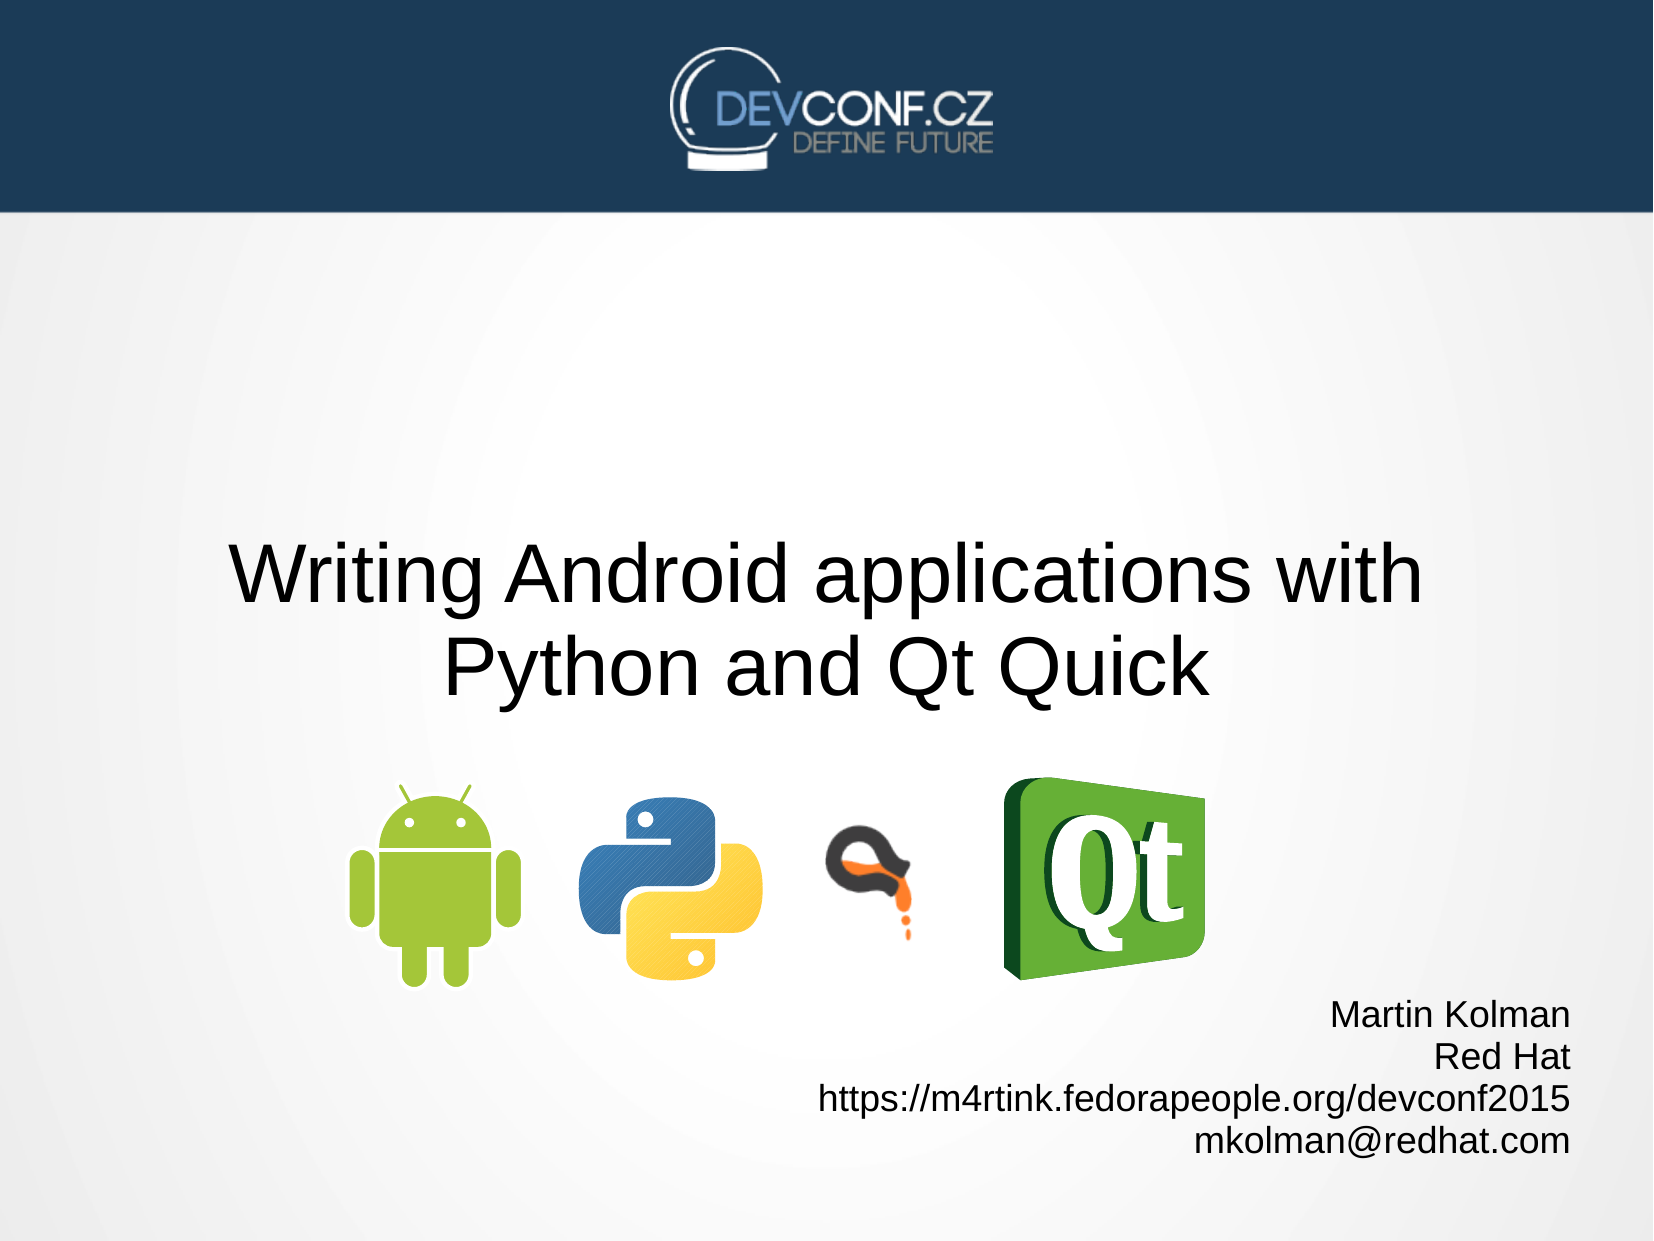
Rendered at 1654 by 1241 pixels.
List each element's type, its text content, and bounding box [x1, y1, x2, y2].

title Writing Android applications with Python and Qt Quick [106, 418, 1548, 822]
picture [0, 0, 1653, 1241]
text_box Martin Kolman Red Hat https://m4rtink.fedorapeople.org/devconf2015 mkolman@redhat.com [803, 986, 1586, 1170]
